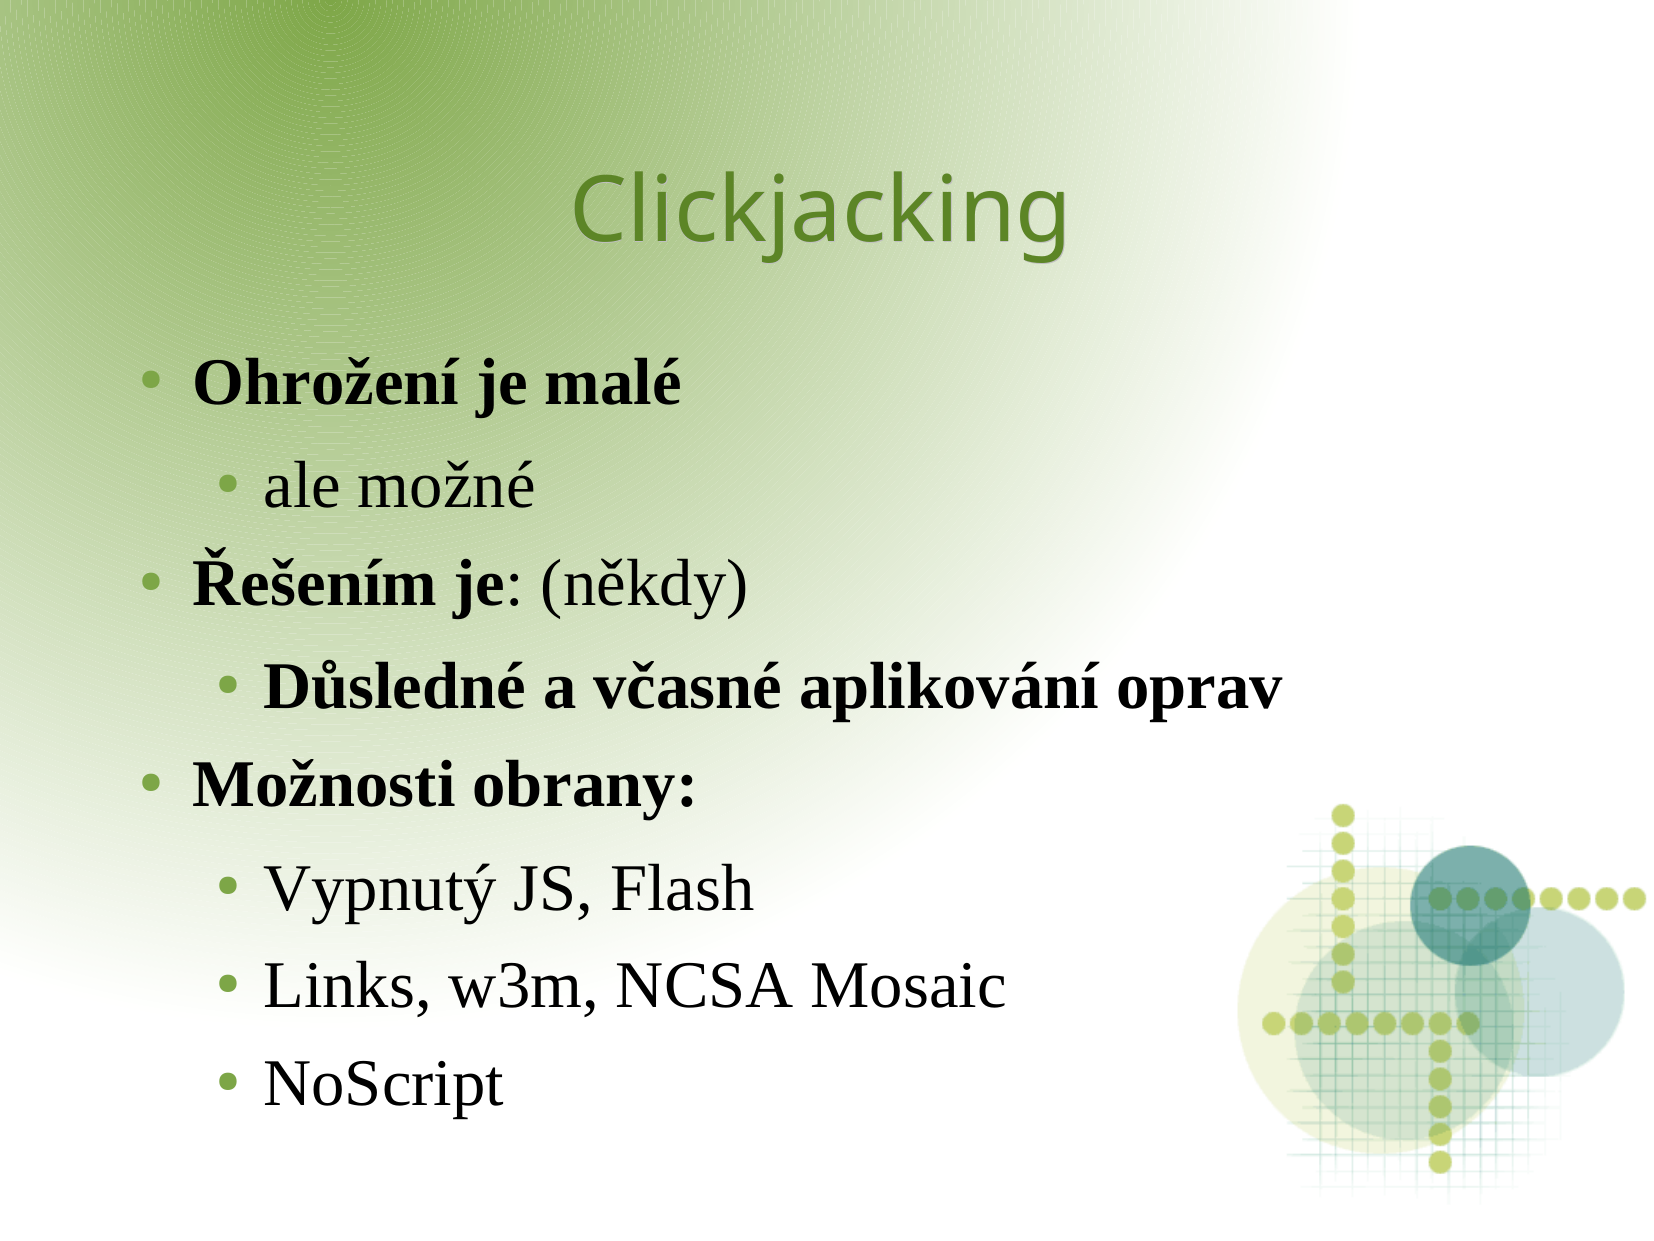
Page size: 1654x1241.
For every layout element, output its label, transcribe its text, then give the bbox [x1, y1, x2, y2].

picture [1224, 792, 1654, 1211]
title Clickjacking [121, 102, 1534, 311]
list Ohrožení je malé ale možné Řešením je: (někdy) Důsledné a včasné aplikování oprav Možnosti obrany: Vypnutý JS, Flash Links, w3m, NCSA Mosaic NoScript [121, 344, 1534, 1127]
